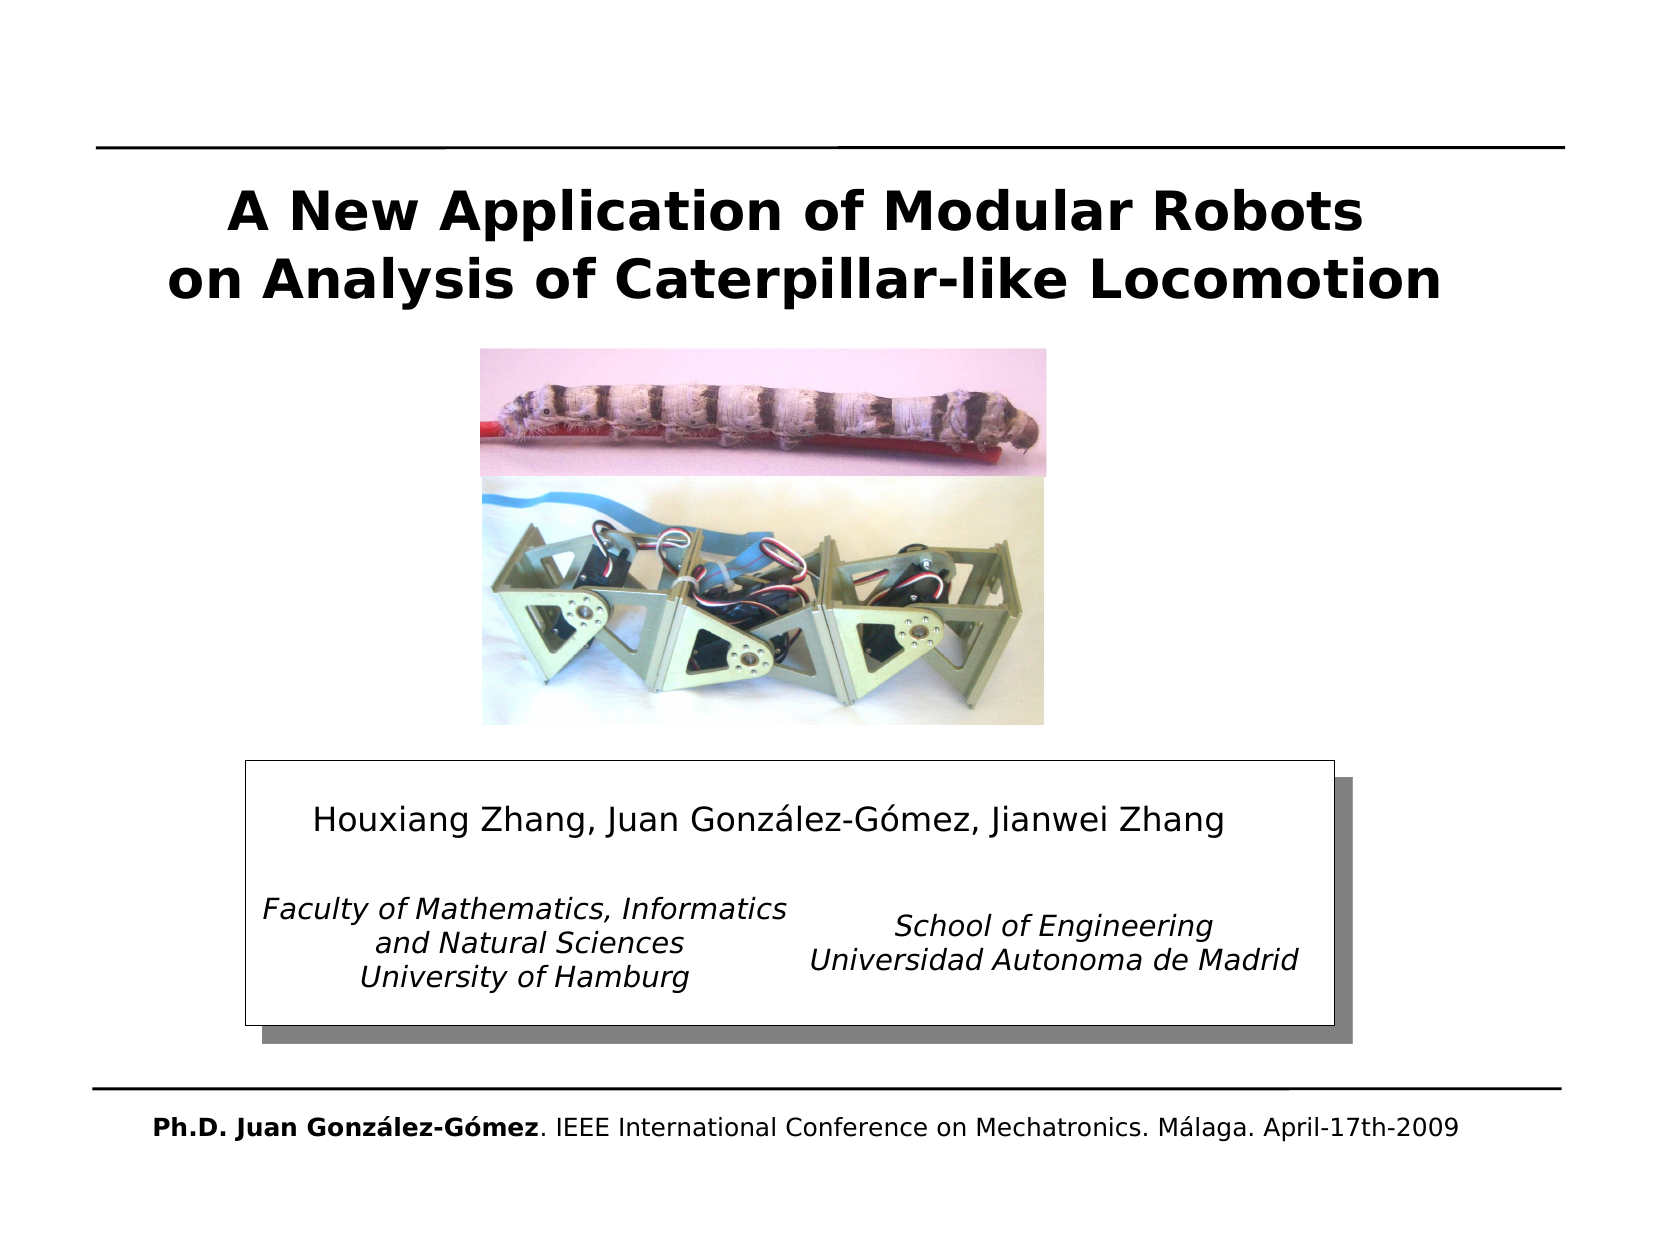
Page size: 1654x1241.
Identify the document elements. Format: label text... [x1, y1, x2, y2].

picture [480, 348, 1047, 725]
text_box Ph.D. Juan González-Gómez. IEEE International Conference on Mechatronics. Málaga. April-17th-2009 [137, 1106, 1477, 1151]
text_box A New Application of Modular Robots on Analysis of Caterpillar-like Locomotion [153, 172, 1460, 320]
text_box Houxiang Zhang, Juan González-Gómez, Jianwei Zhang [297, 793, 1242, 847]
text_box School of Engineering Universidad Autonoma de Madrid [794, 901, 1354, 986]
text_box [245, 760, 1335, 1026]
text_box Faculty of Mathematics, Informatics and Natural Sciences University of Hamburg [247, 884, 807, 1003]
